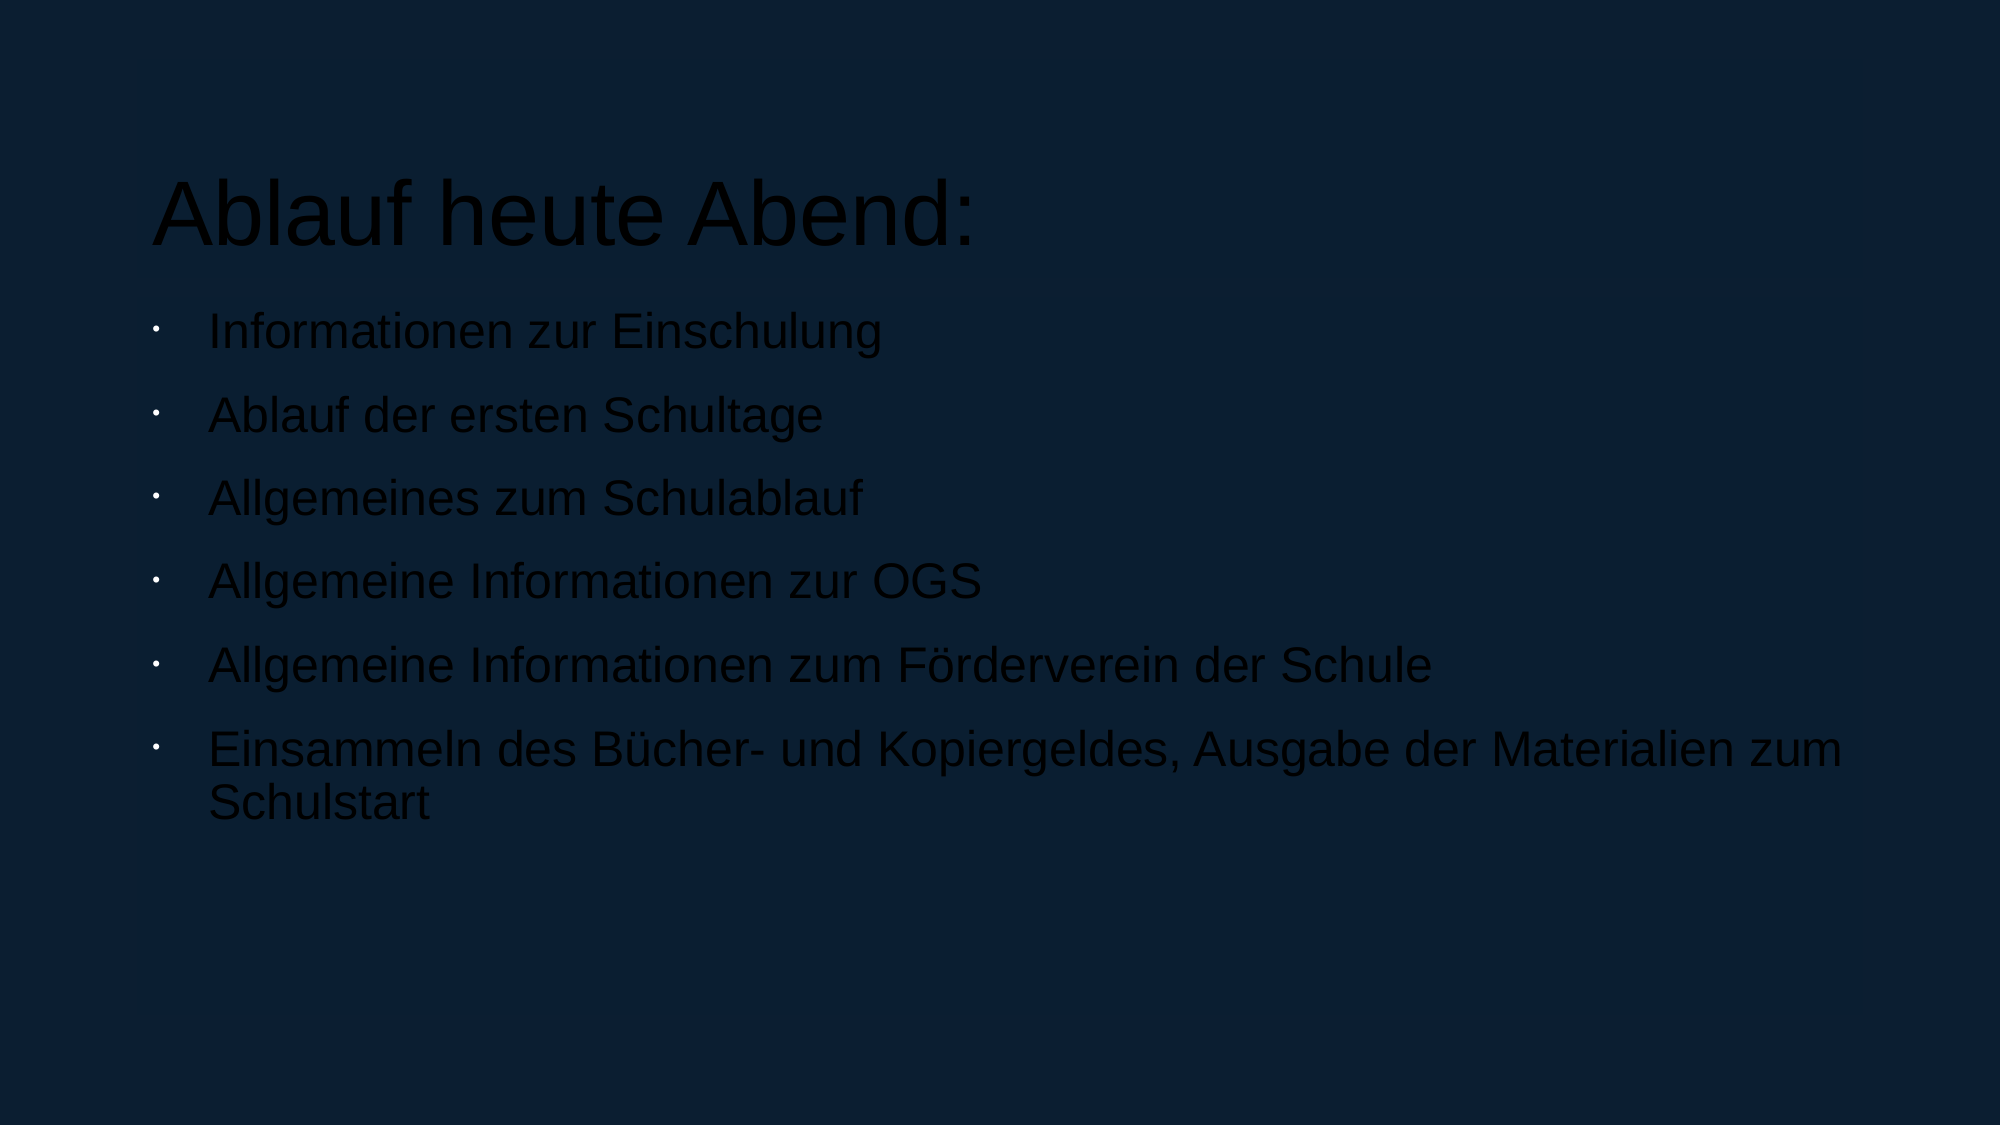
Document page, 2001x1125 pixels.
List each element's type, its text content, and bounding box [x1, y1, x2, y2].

list Informationen zur Einschulung Ablauf der ersten Schultage Allgemeines zum Schulablauf Allgemeine Informationen zur OGS Allgemeine Informationen zum Förderverein der Schule Einsammeln des Bücher- und Kopiergeldes, Ausgabe der Materialien zum Schulstart [137, 297, 1863, 1015]
title Ablauf heute Abend: [137, 59, 1863, 278]
